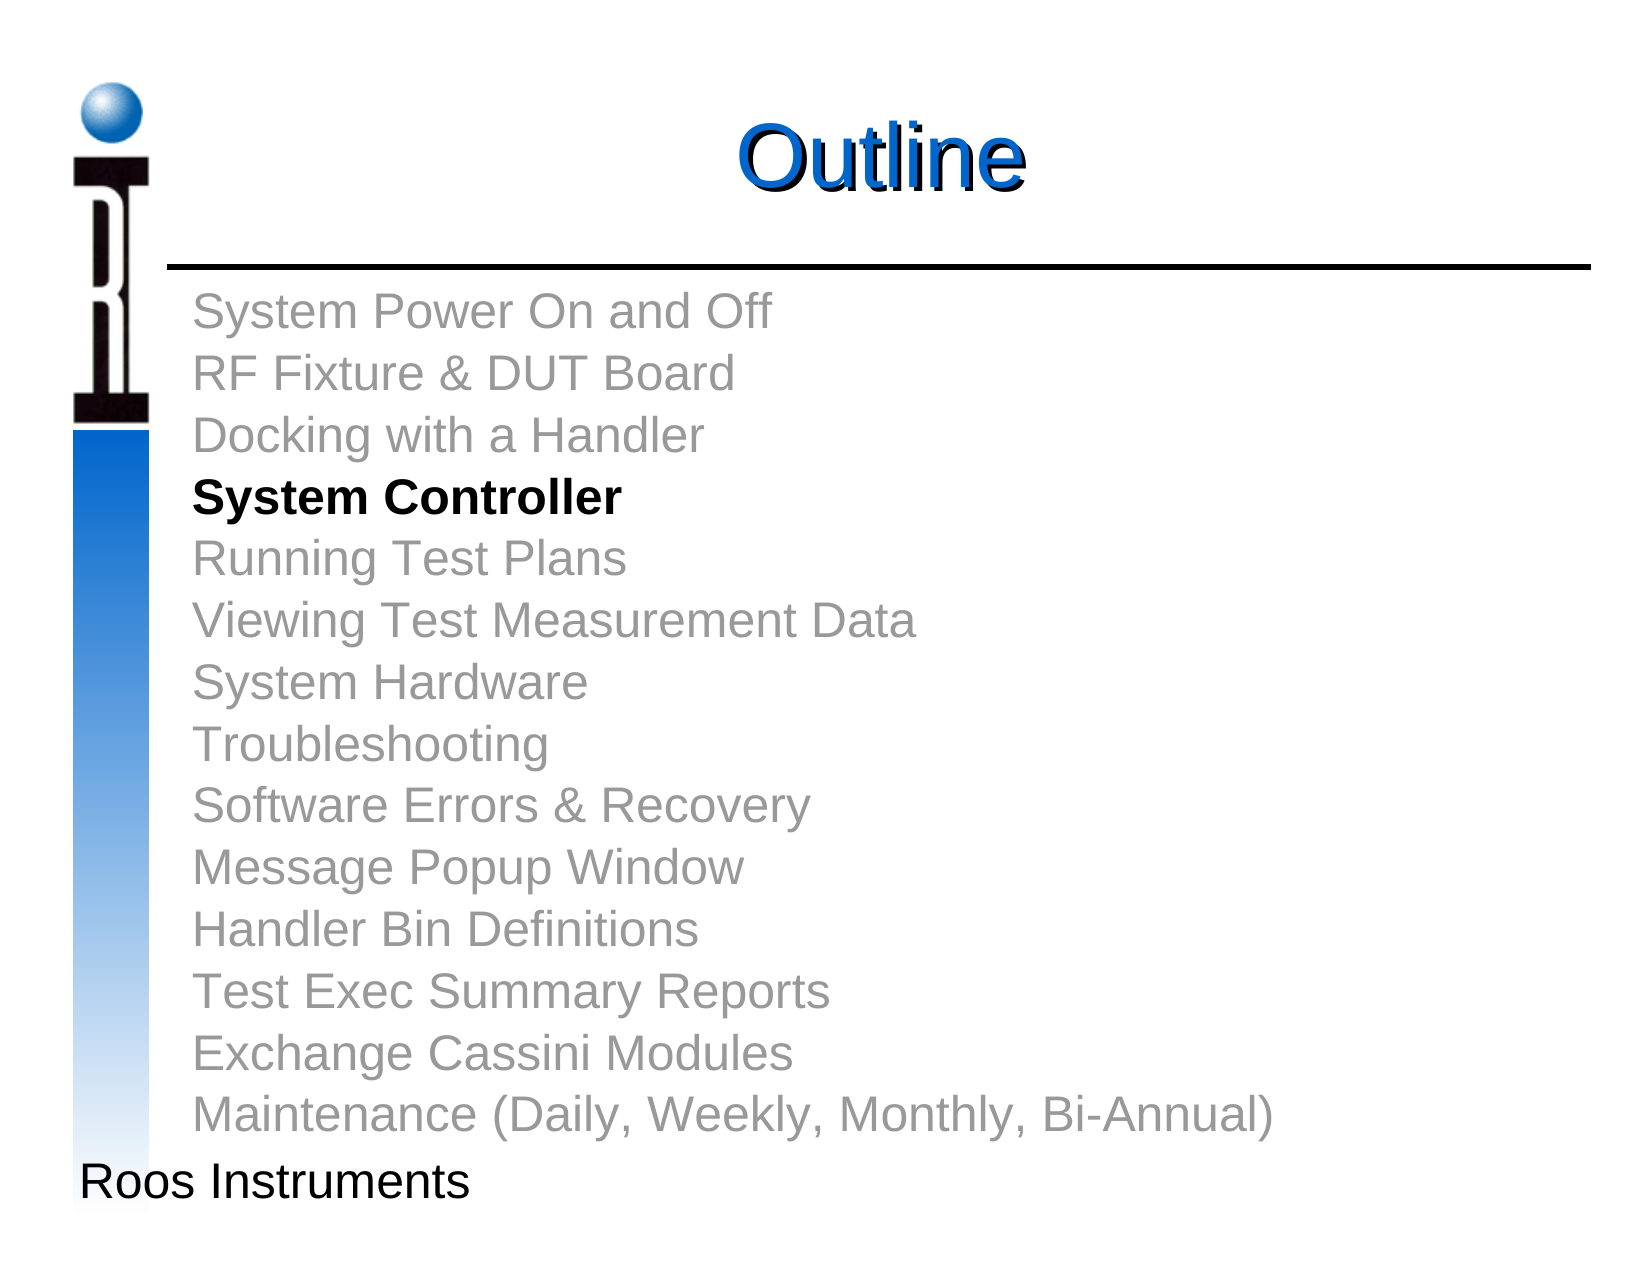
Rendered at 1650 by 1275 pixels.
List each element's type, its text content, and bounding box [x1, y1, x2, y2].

list System Power On and Off RF Fixture & DUT Board Docking with a Handler System Controller Running Test Plans Viewing Test Measurement Data System Hardware Troubleshooting Software Errors & Recovery Message Popup Window Handler Bin Definitions Test Exec Summary Reports Exchange Cassini Modules Maintenance (Daily, Weekly, Monthly, Bi-Annual) [174, 283, 1591, 1143]
picture [69, 78, 154, 430]
title Outline [171, 66, 1591, 245]
